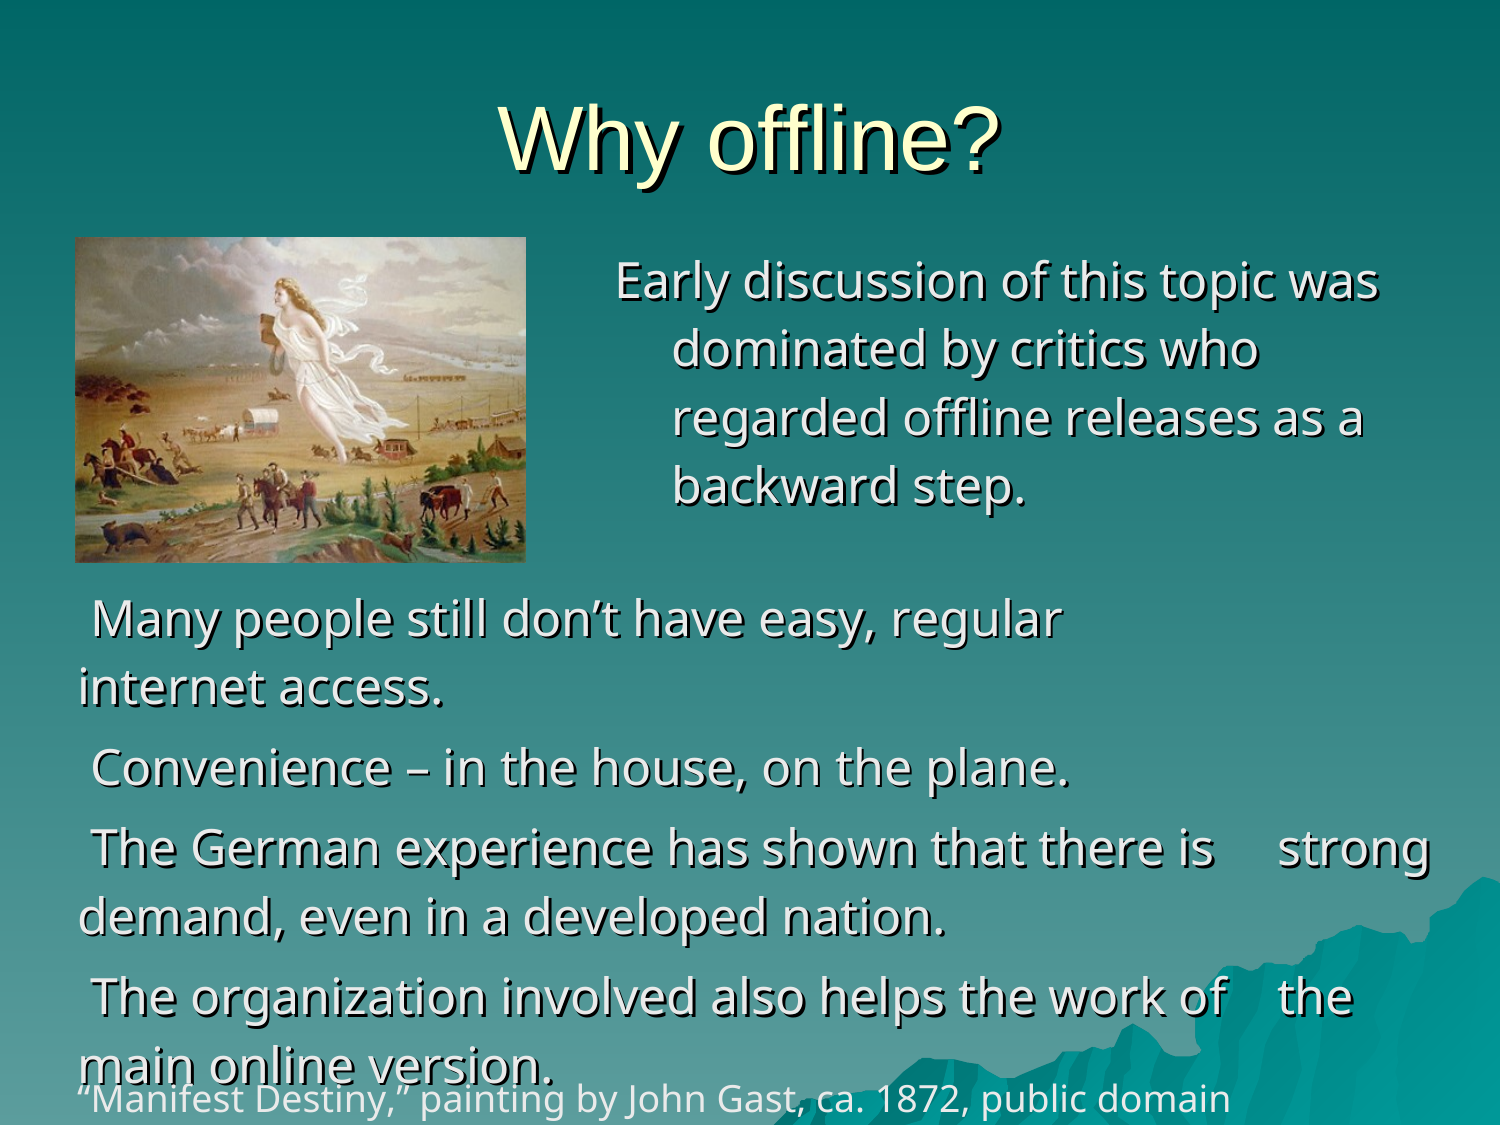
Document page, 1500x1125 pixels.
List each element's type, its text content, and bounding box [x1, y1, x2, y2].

list Early discussion of this topic was dominated by critics who regarded offline releases as a backward step. [600, 237, 1426, 501]
picture [75, 237, 526, 563]
text_box “Manifest Destiny,” painting by John Gast, ca. 1872, public domain [62, 1064, 1248, 1125]
title Why offline? [75, 45, 1426, 233]
text_box Many people still don’t have easy, regular internet access. Convenience – in the house, on the plane. The German experience has shown that there is strong demand, even in a developed nation. The organization involved also helps the work of the main online version. [62, 575, 1466, 1106]
